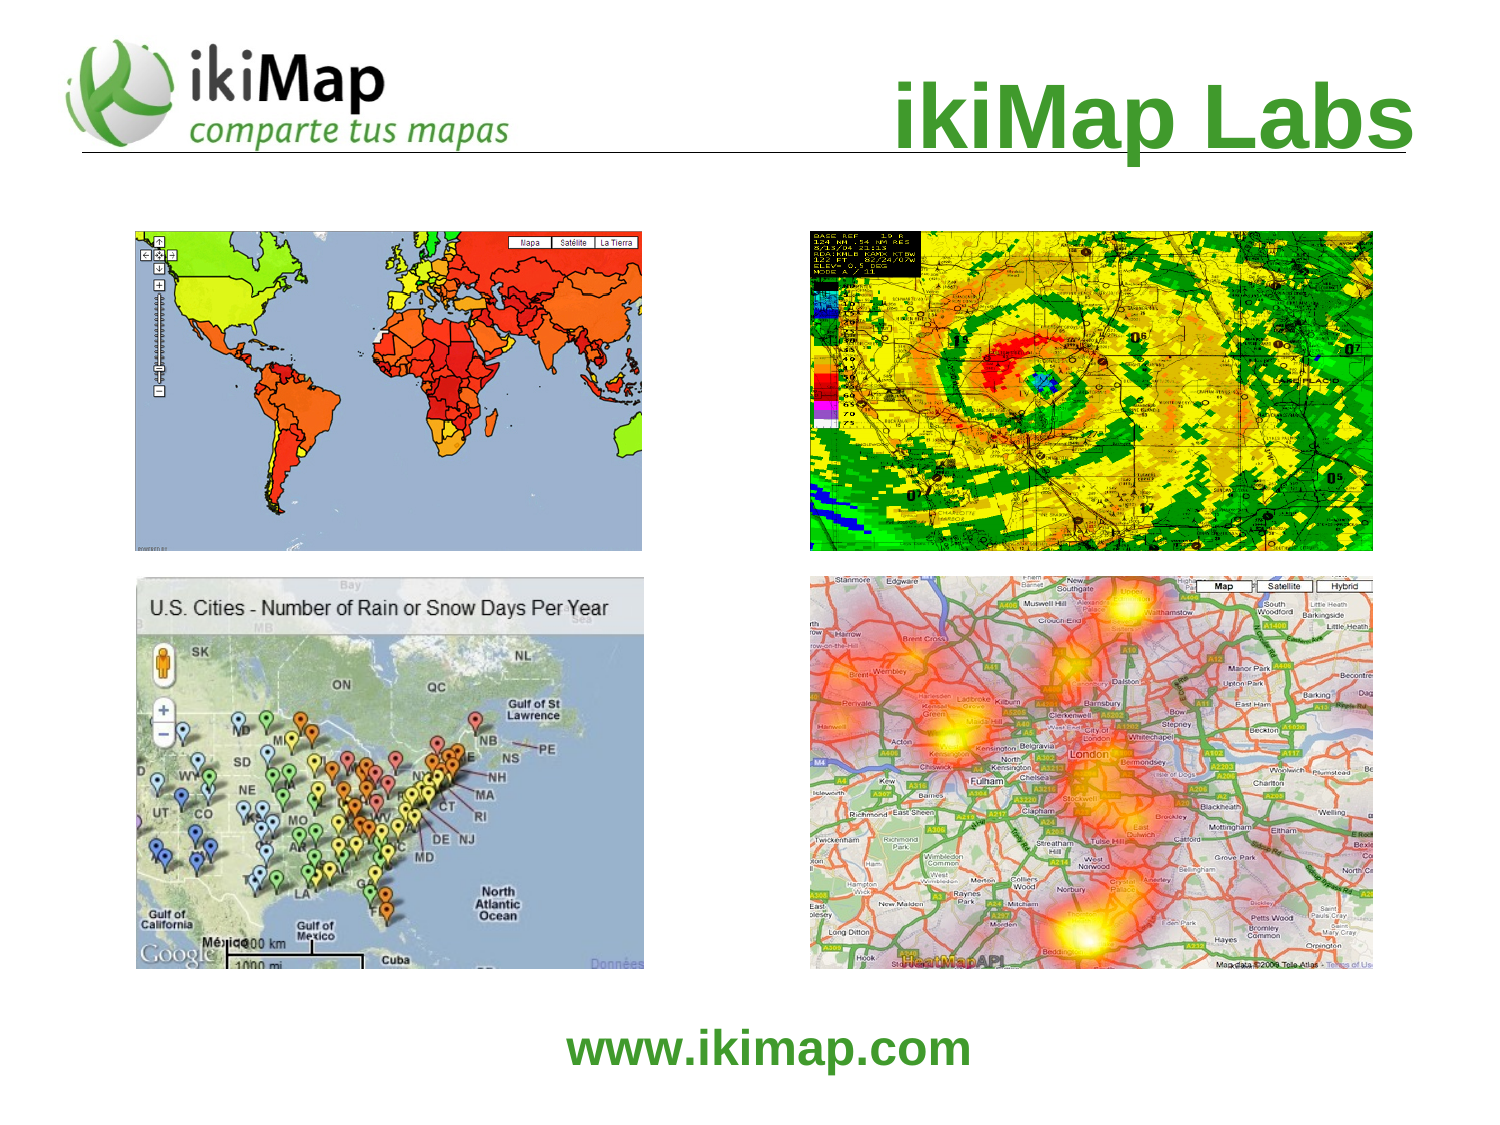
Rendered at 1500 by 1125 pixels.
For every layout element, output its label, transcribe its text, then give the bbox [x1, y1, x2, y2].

text_box ikiMap Labs [877, 49, 1433, 175]
picture [136, 576, 644, 969]
picture [810, 231, 1373, 551]
picture [58, 35, 526, 152]
text_box www.ikimap.com [551, 1007, 988, 1084]
picture [135, 231, 642, 551]
picture [810, 576, 1373, 969]
